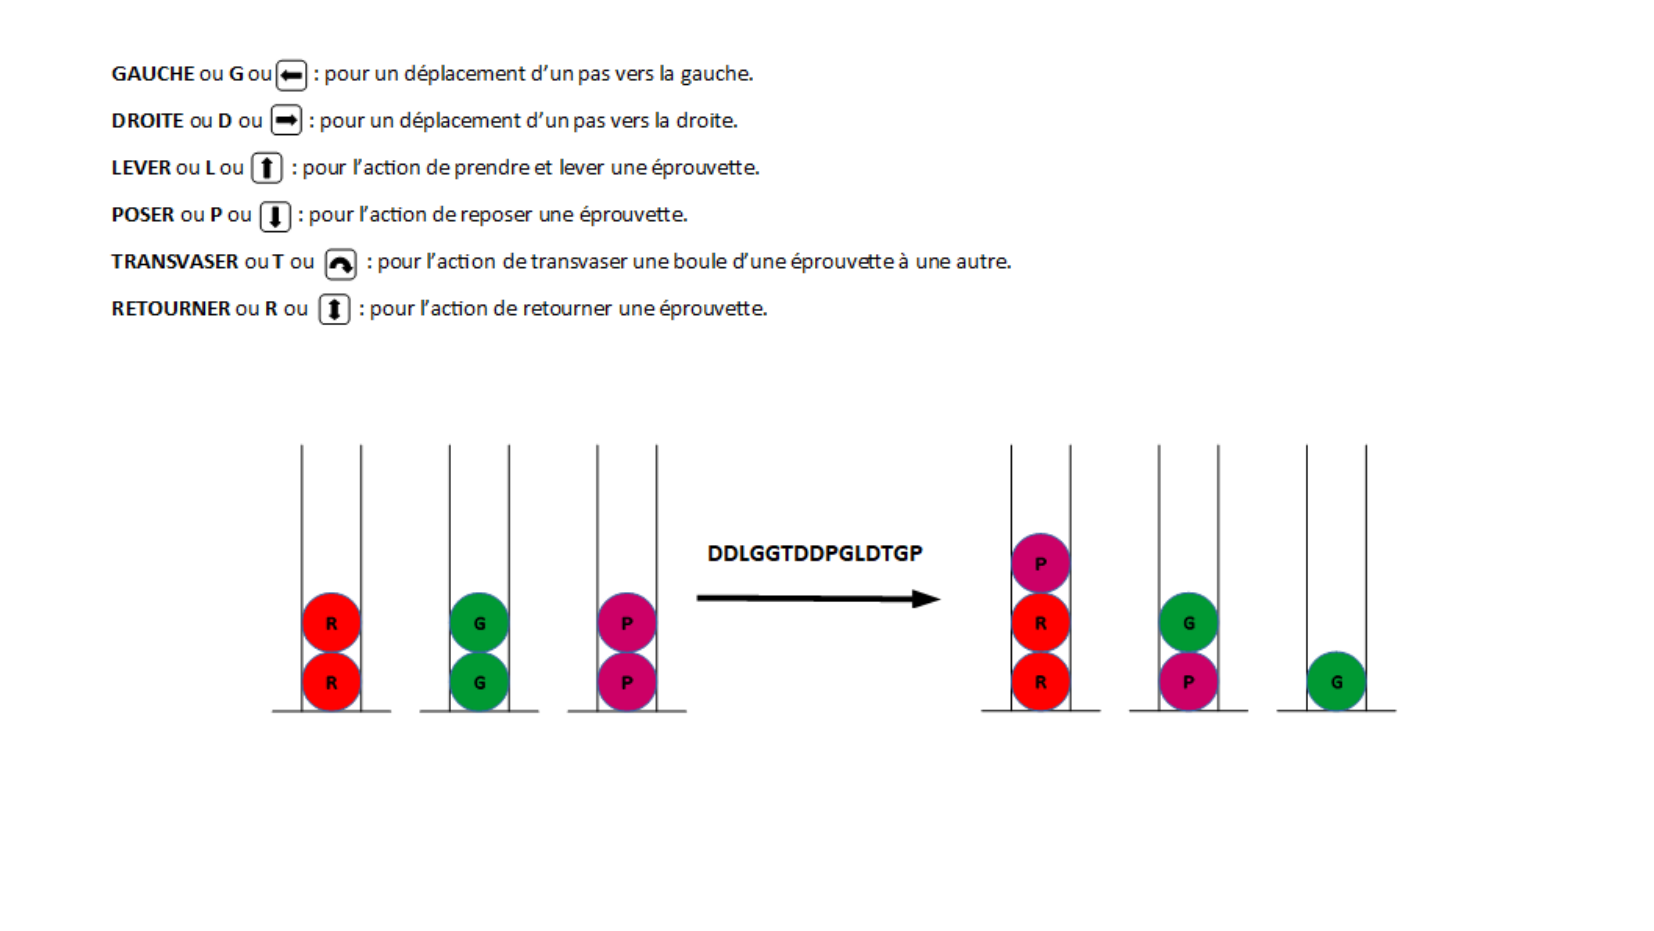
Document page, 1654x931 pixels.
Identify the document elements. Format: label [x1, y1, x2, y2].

picture [82, 37, 1058, 347]
picture [243, 422, 1430, 758]
